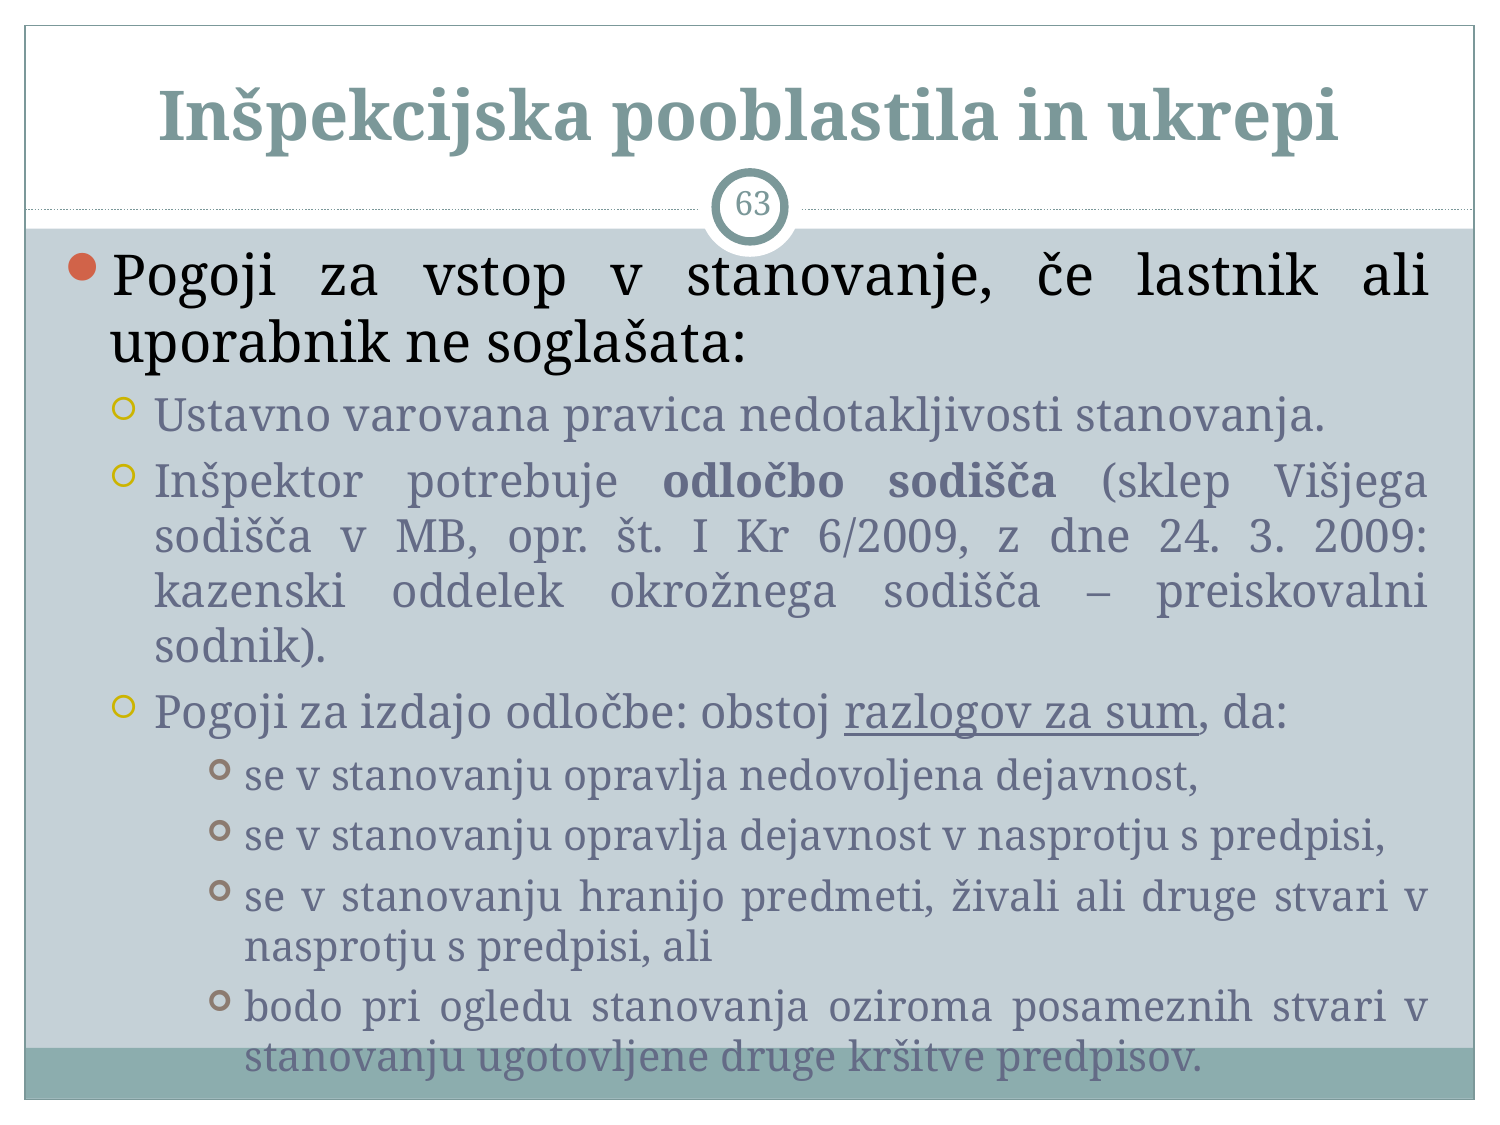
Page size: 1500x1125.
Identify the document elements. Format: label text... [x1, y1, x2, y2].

title Inšpekcijska pooblastila in ukrepi [49, 37, 1450, 162]
text_box <number> [715, 168, 791, 241]
list Pogoji za vstop v stanovanje, če lastnik ali uporabnik ne soglašata: Ustavno varovana pravica nedotakljivosti stanovanja. Inšpektor potrebuje odločbo sodišča (sklep Višjega sodišča v MB, opr. št. I Kr 6/2009, z dne 24. 3. 2009: kazenski oddelek okrožnega sodišča – preiskovalni sodnik). Pogoji za izdajo odločbe: obstoj razlogov za sum, da: se v stanovanju opravlja nedovoljena dejavnost, se v stanovanju opravlja dejavnost v nasprotju s predpisi, se v stanovanju hranijo predmeti, živali ali druge stvari v nasprotju s predpisi, ali bodo pri ogledu stanovanja oziroma posameznih stvari v stanovanju ugotovljene druge kršitve predpisov. [49, 231, 1445, 1033]
